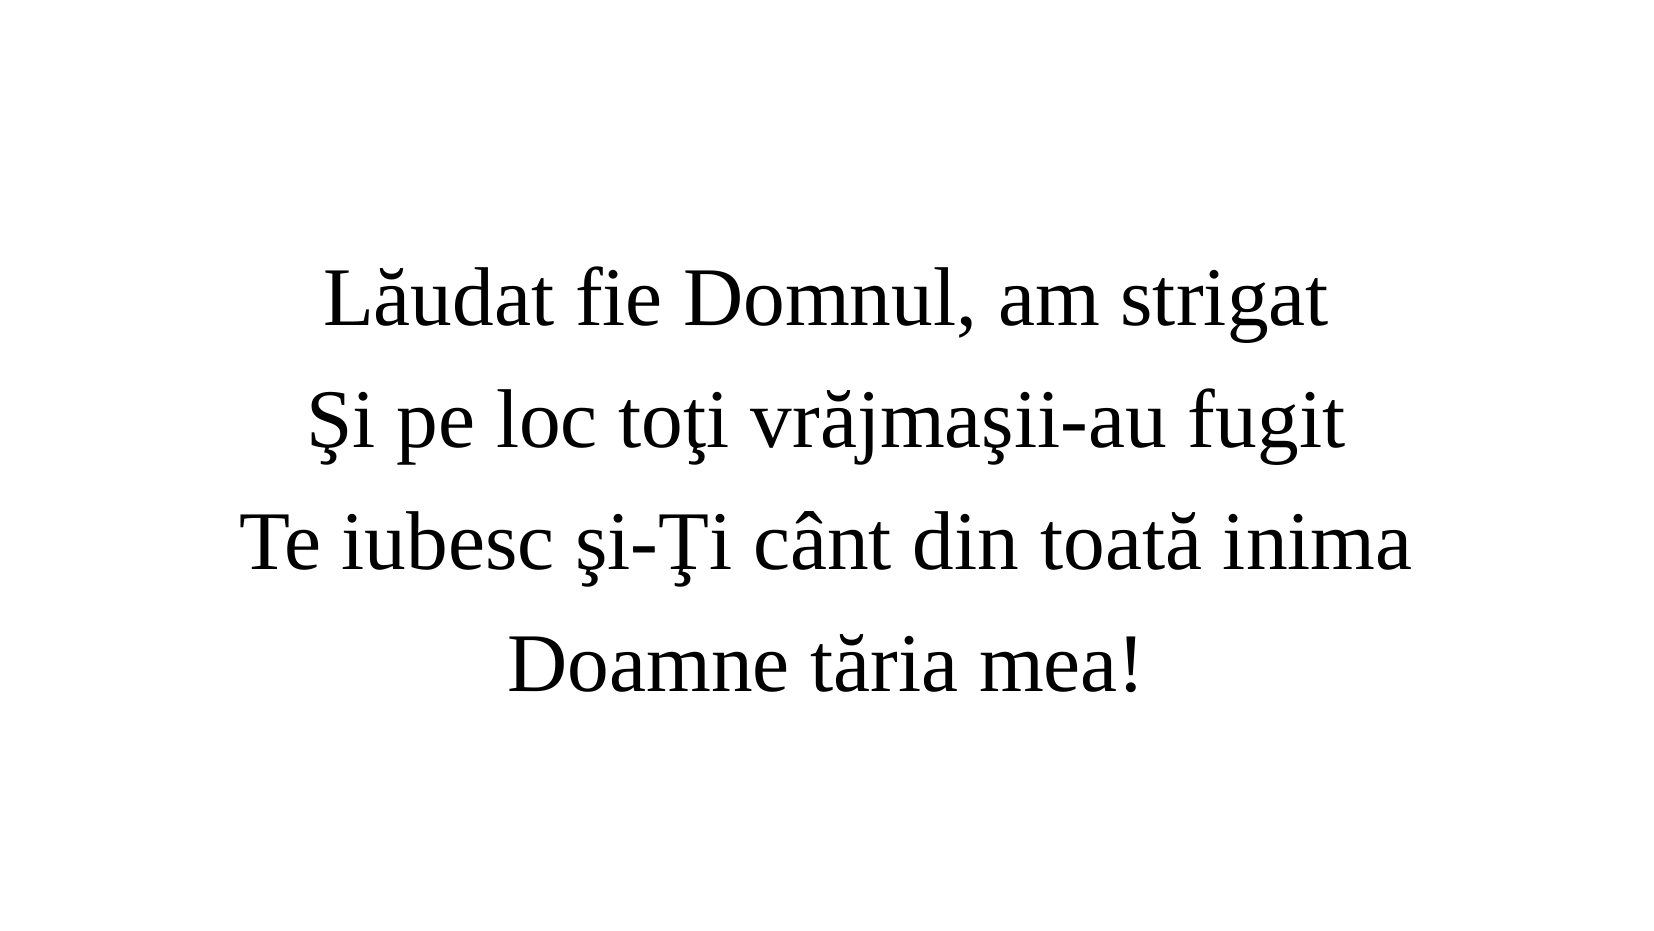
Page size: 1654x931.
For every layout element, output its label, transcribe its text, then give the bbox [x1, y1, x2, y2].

subtitle Lăudat fie Domnul, am strigat Şi pe loc toţi vrăjmaşii-au fugit Te iubesc şi-Ţi cânt din toată inima Doamne tăria mea! [118, 238, 1536, 712]
